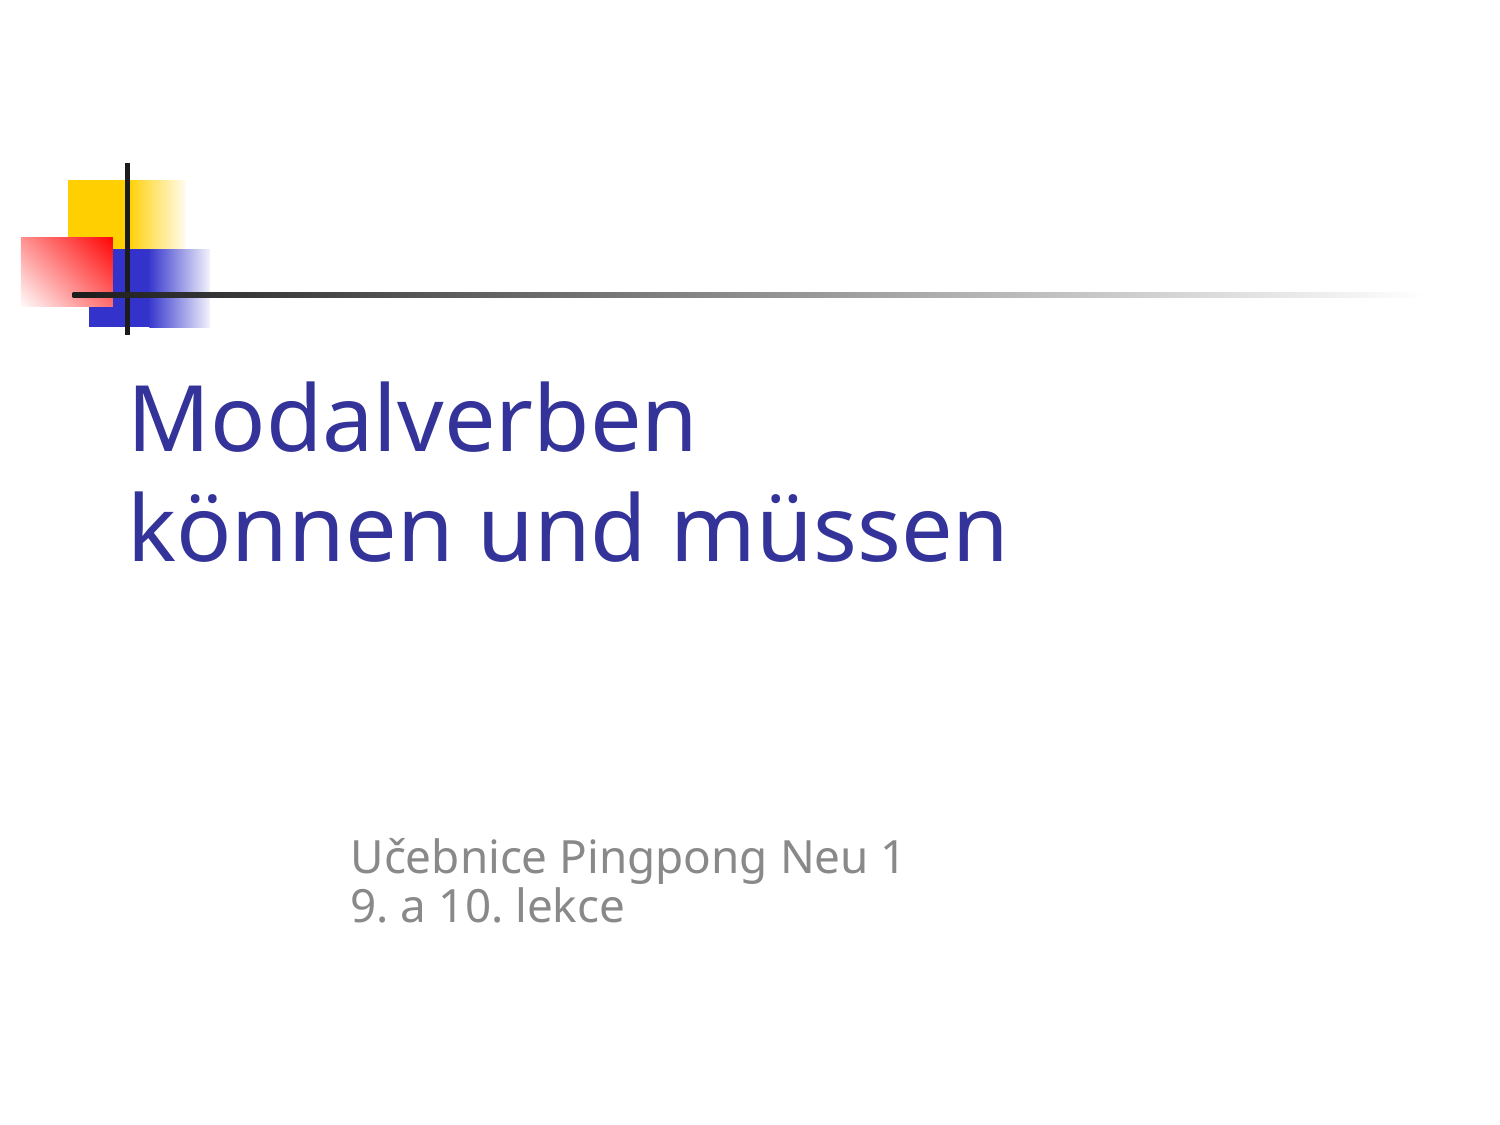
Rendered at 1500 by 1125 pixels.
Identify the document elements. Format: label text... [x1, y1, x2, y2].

subtitle Učebnice Pingpong Neu 1 9. a 10. lekce [335, 672, 1328, 934]
title Modalverben können und müssen [112, 349, 1388, 591]
